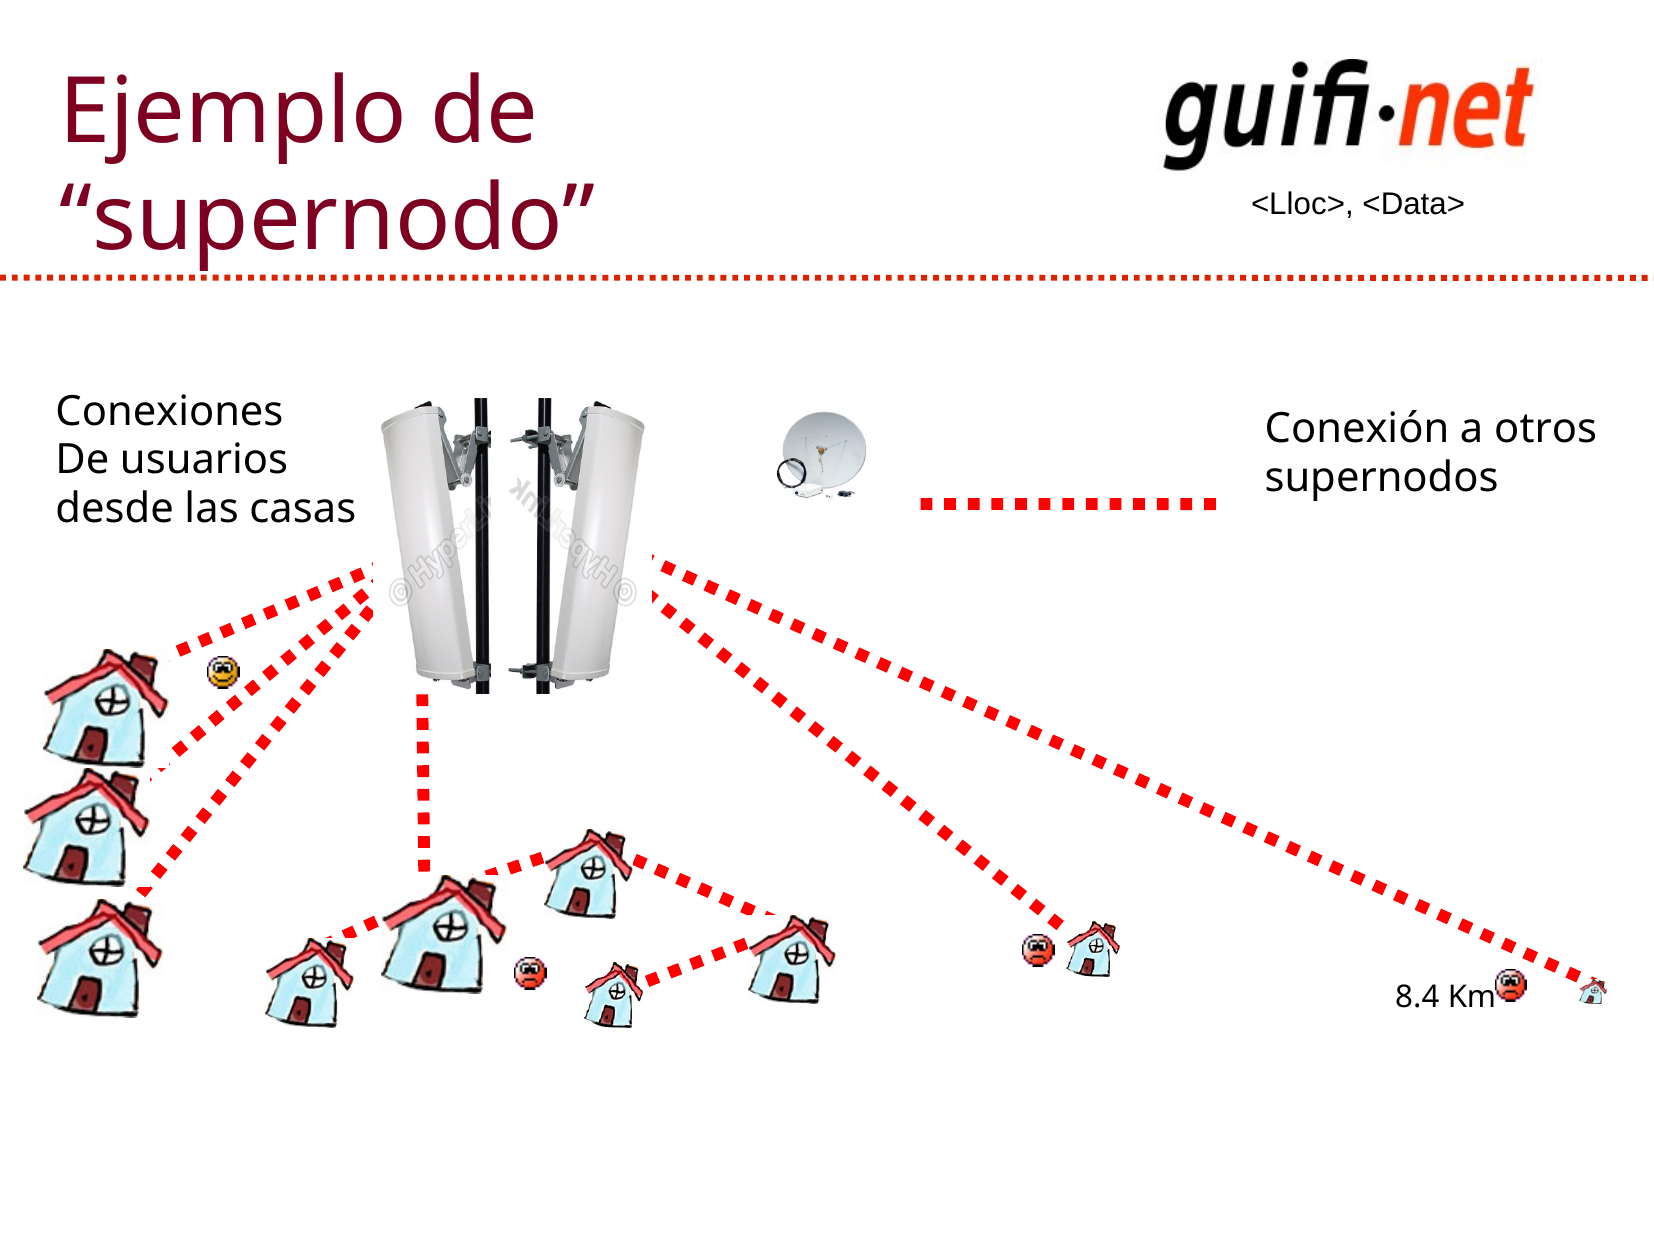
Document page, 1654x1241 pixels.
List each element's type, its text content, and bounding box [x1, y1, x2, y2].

picture [748, 915, 836, 1004]
picture [207, 656, 240, 689]
picture [1157, 59, 1542, 172]
picture [1495, 969, 1527, 1002]
picture [774, 404, 870, 501]
picture [544, 829, 633, 919]
picture [1579, 979, 1607, 1004]
picture [265, 938, 354, 1028]
text_box Conexión a otros supernodos [1249, 394, 1654, 616]
picture [37, 899, 163, 1018]
text_box Conexiones De usuarios desde las casas [40, 377, 414, 561]
picture [584, 962, 643, 1028]
picture [23, 649, 169, 887]
picture [1066, 921, 1120, 977]
title Ejemplo de “supernodo” [59, 53, 1093, 272]
picture [514, 957, 547, 990]
picture [1022, 934, 1055, 967]
picture [373, 398, 652, 694]
text_box 8.4 Km [1380, 969, 1569, 1029]
picture [381, 875, 507, 994]
